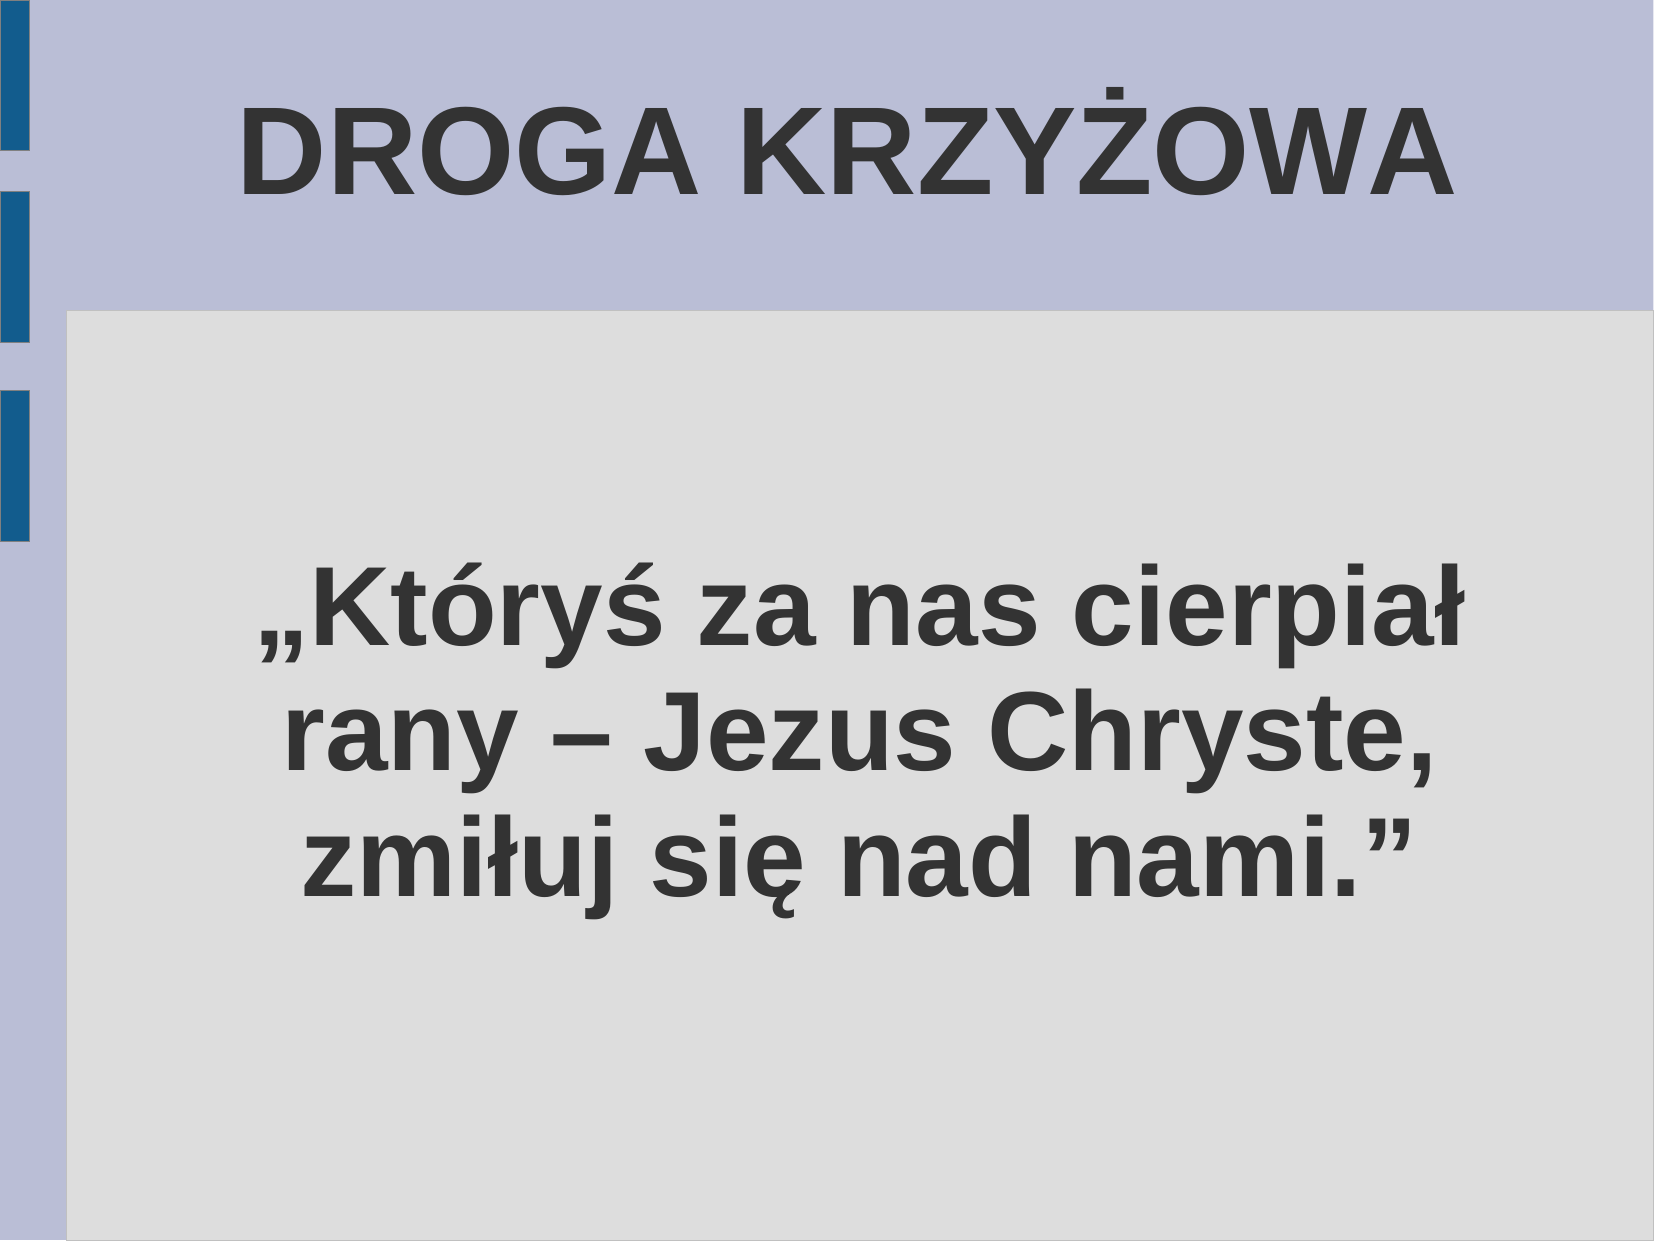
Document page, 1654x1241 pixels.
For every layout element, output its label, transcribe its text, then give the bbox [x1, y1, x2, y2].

title „Któryś za nas cierpiał rany – Jezus Chryste, zmiłuj się nad nami.” [153, 543, 1566, 920]
title DROGA KRZYŻOWA [141, 47, 1554, 255]
